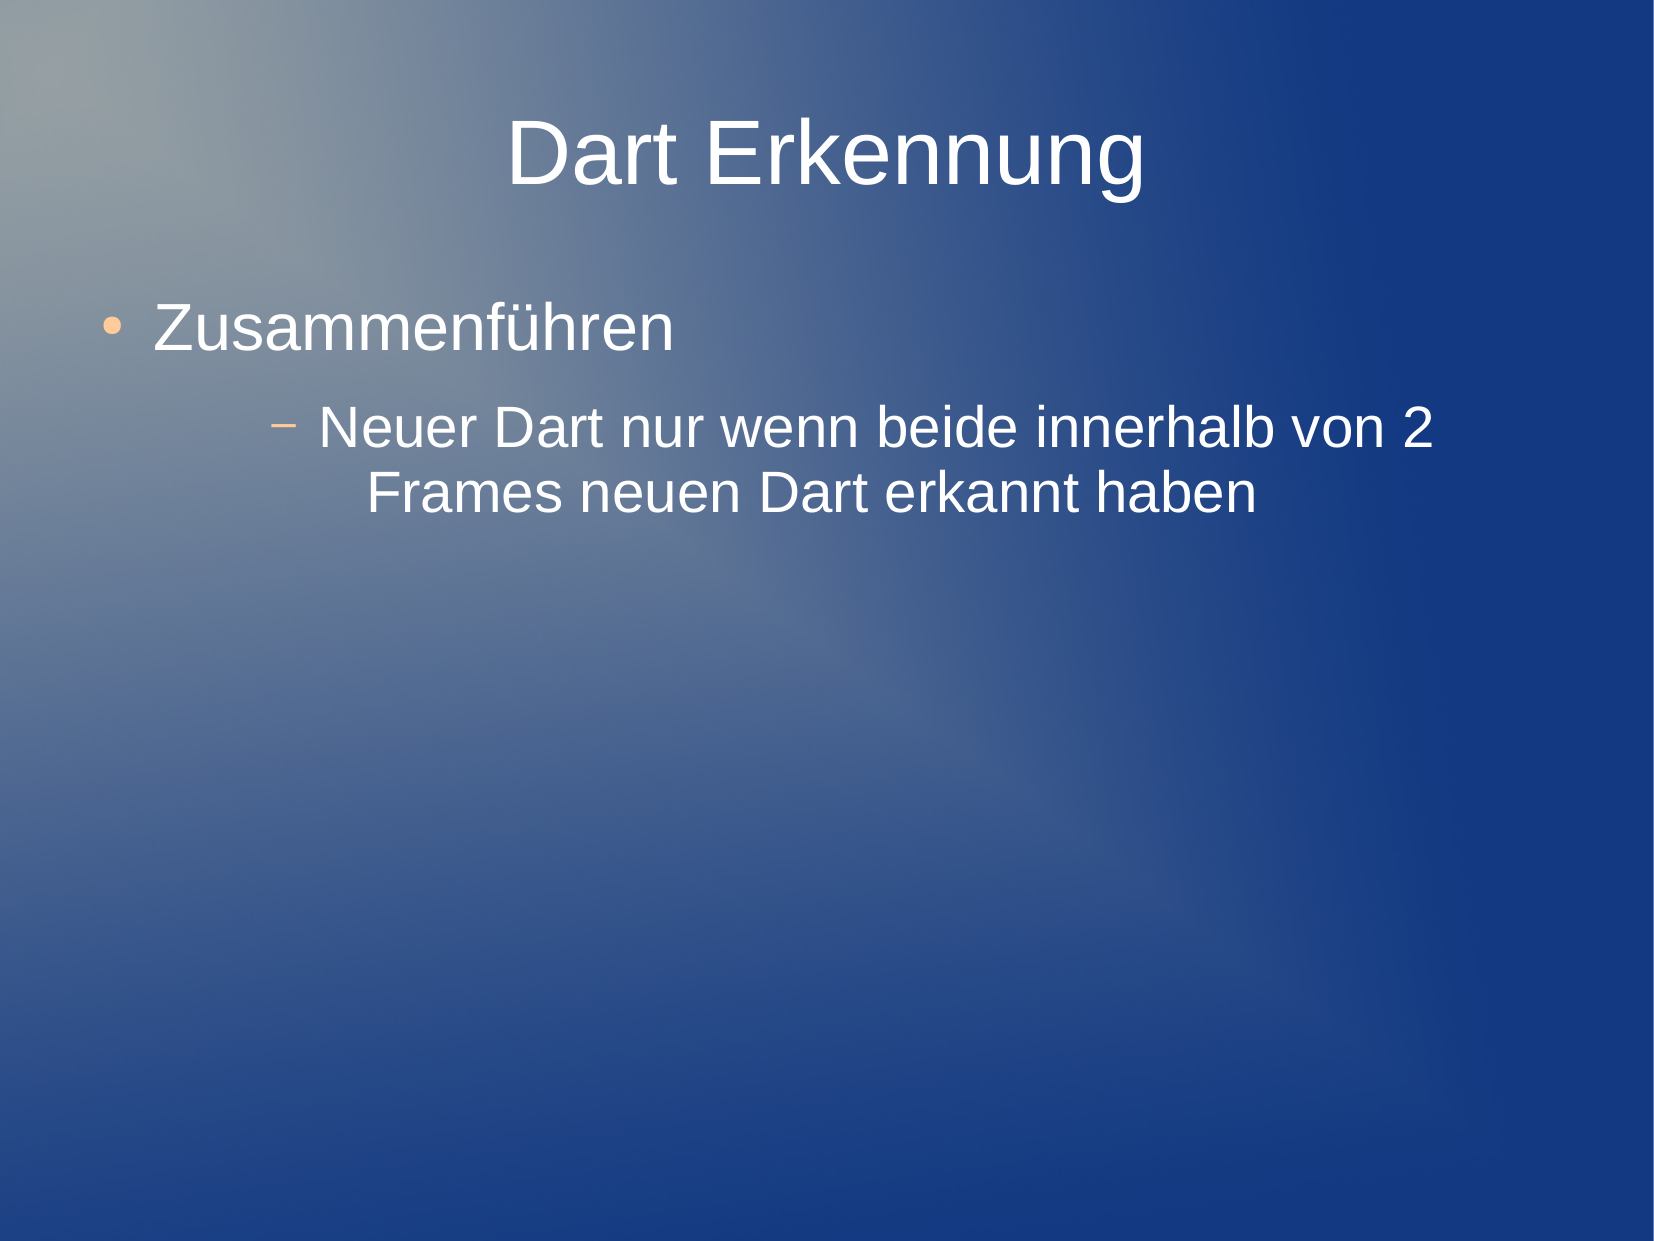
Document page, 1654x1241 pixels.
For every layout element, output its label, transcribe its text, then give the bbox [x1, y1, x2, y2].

picture [0, 0, 1654, 1241]
list Zusammenführen Neuer Dart nur wenn beide innerhalb von 2 Frames neuen Dart erkannt haben [82, 290, 1571, 1094]
title Dart Erkennung [82, 56, 1571, 250]
